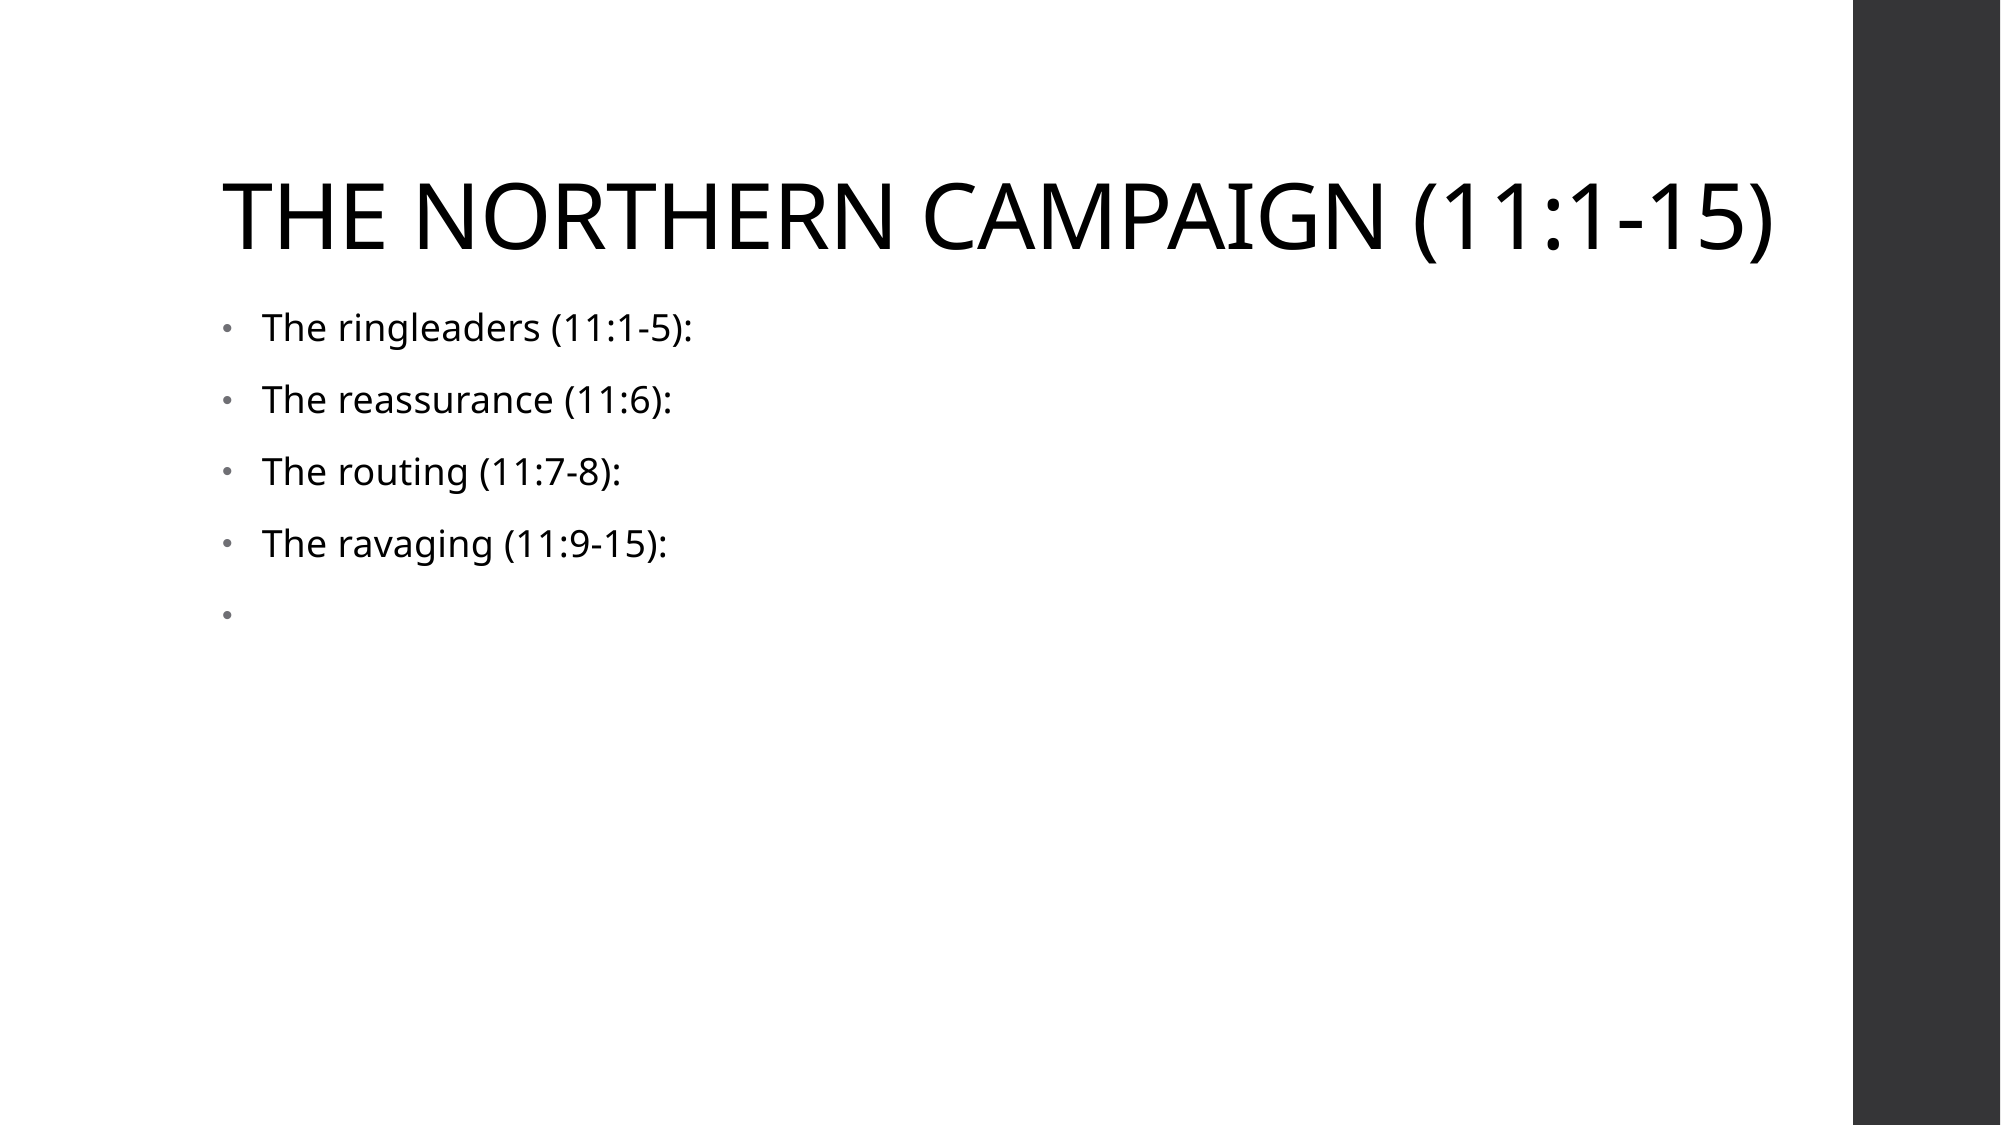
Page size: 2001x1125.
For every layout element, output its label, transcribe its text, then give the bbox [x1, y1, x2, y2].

list The ringleaders (11:1-5): The reassurance (11:6): The routing (11:7-8): The ravaging (11:9-15): [206, 299, 1617, 1014]
title THE NORTHERN CAMPAIGN (11:1-15) [206, 60, 1797, 278]
